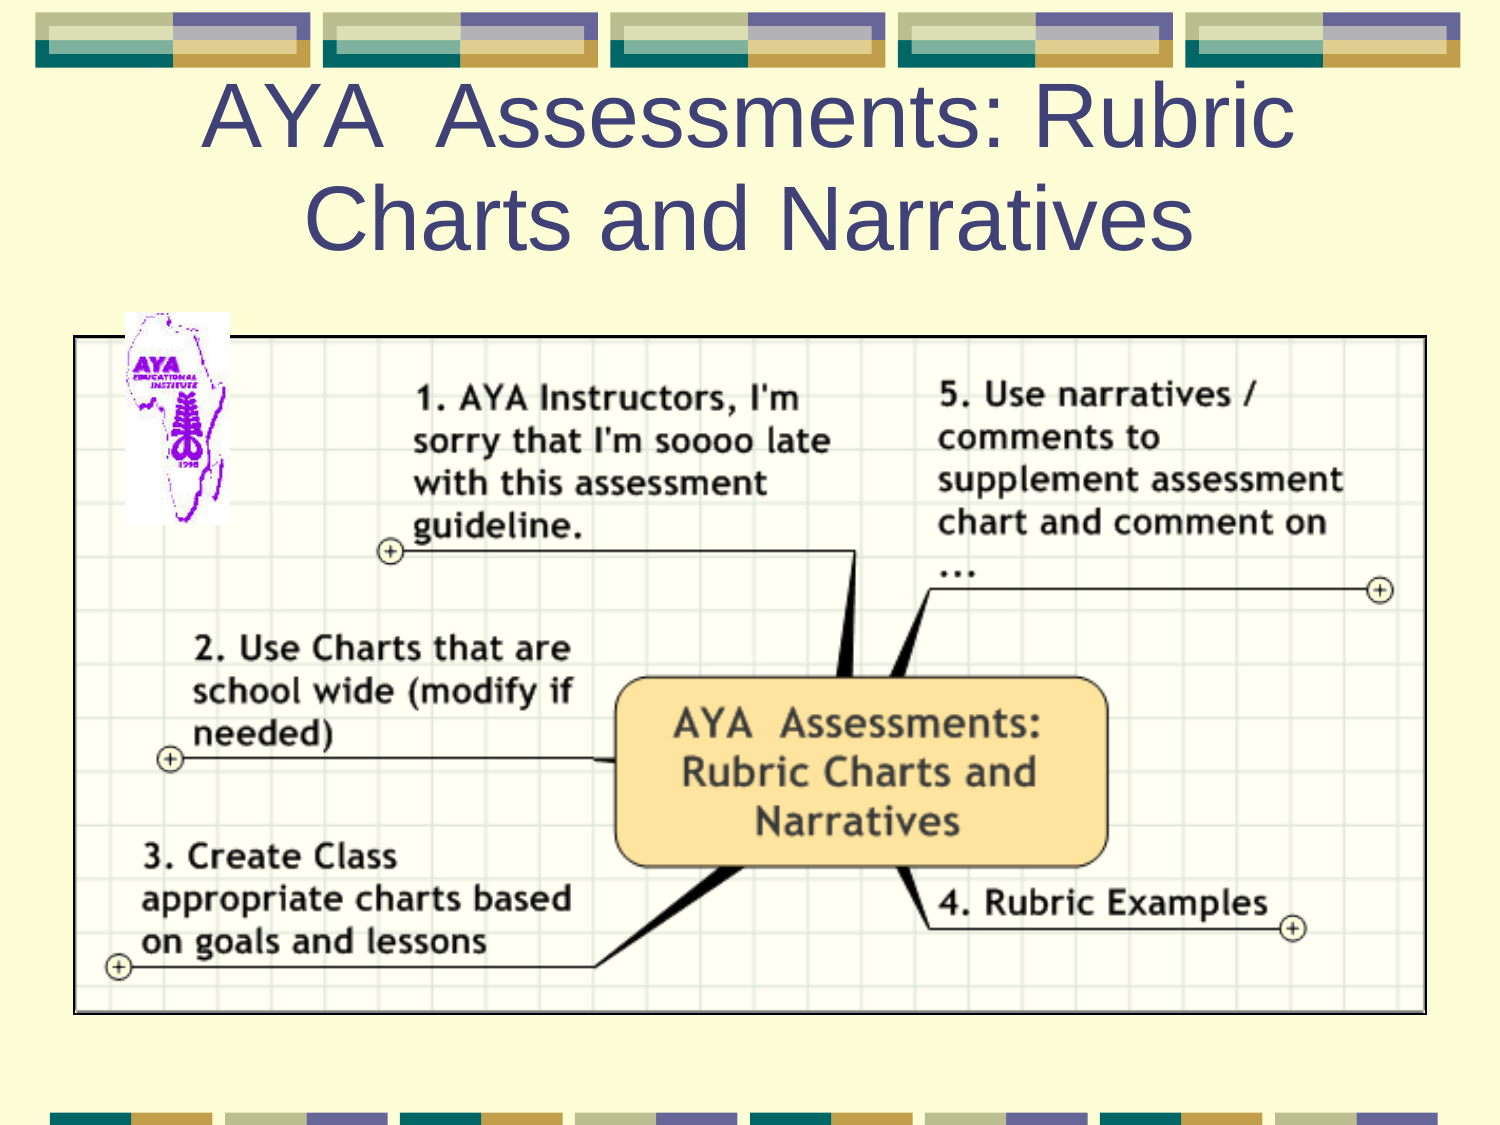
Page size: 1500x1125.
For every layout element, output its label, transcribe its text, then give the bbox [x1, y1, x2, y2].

picture [75, 312, 1426, 1013]
title AYA Assessments: Rubric Charts and Narratives [75, 49, 1426, 286]
